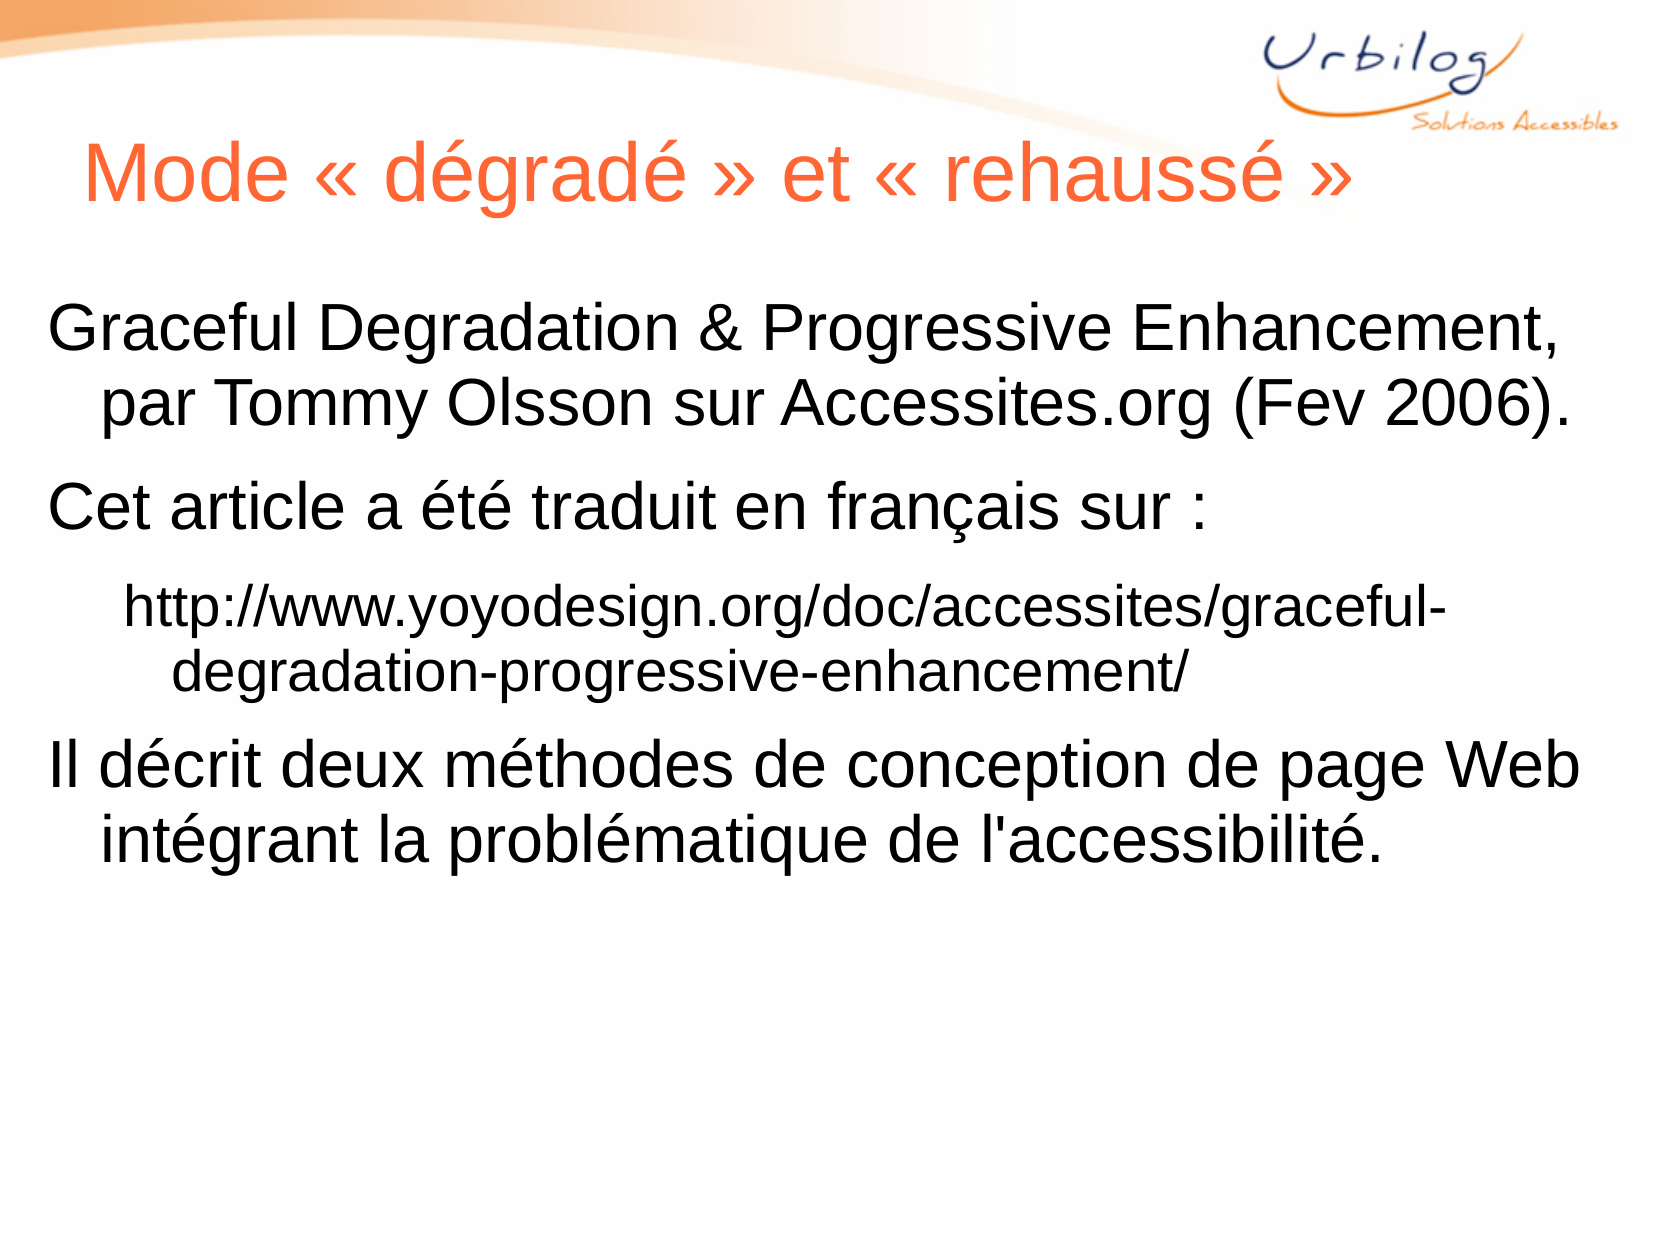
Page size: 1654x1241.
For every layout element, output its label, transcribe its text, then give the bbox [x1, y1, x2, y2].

picture [0, 0, 1654, 1241]
list Graceful Degradation & Progressive Enhancement, par Tommy Olsson sur Accessites.org (Fev 2006). Cet article a été traduit en français sur : http://www.yoyodesign.org/doc/accessites/graceful-degradation-progressive-enhancement/ Il décrit deux méthodes de conception de page Web intégrant la problématique de l'accessibilité. [29, 290, 1625, 1094]
title Mode « dégradé » et « rehaussé » [82, 88, 1625, 257]
